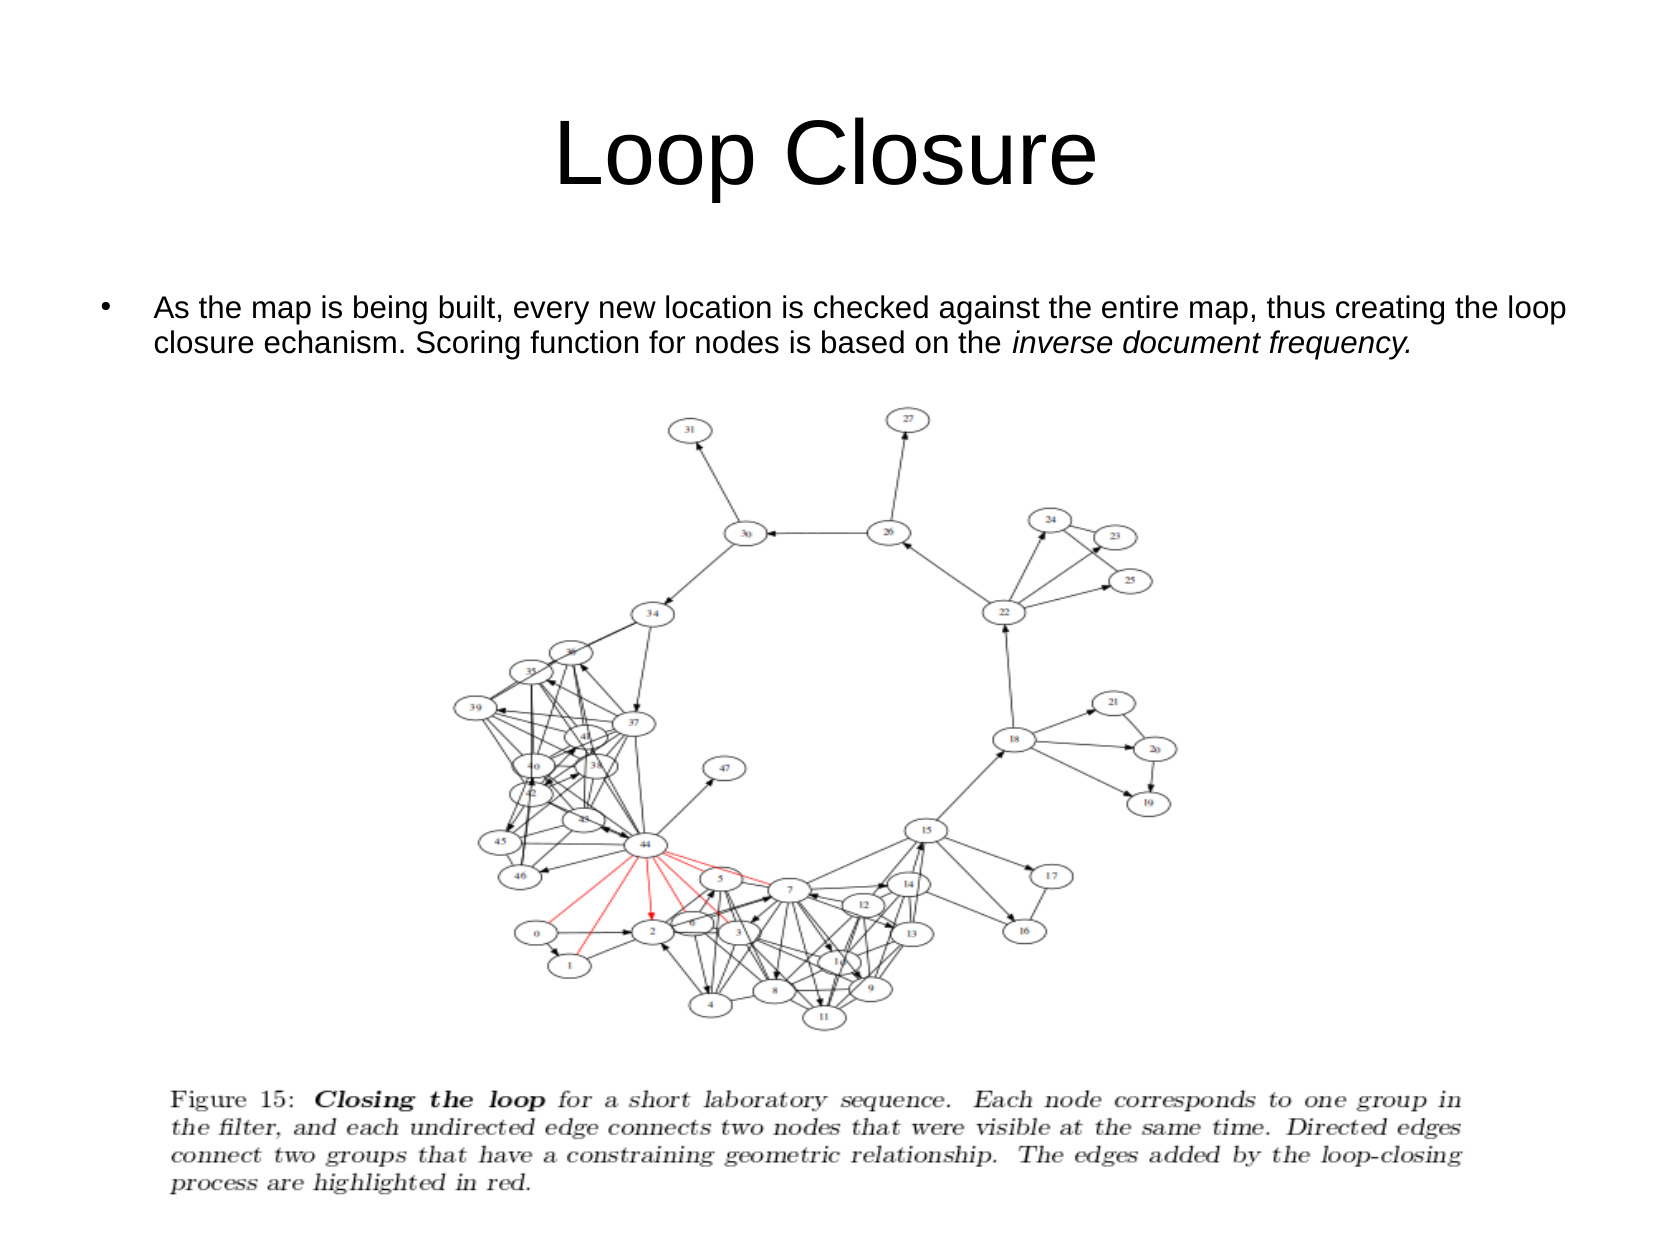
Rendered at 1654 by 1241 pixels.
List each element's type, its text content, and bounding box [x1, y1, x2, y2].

list As the map is being built, every new location is checked against the entire map, thus creating the loop closure echanism. Scoring function for nodes is based on the inverse document frequency. [82, 290, 1571, 1010]
picture [167, 389, 1471, 1201]
title Loop Closure [82, 49, 1571, 257]
